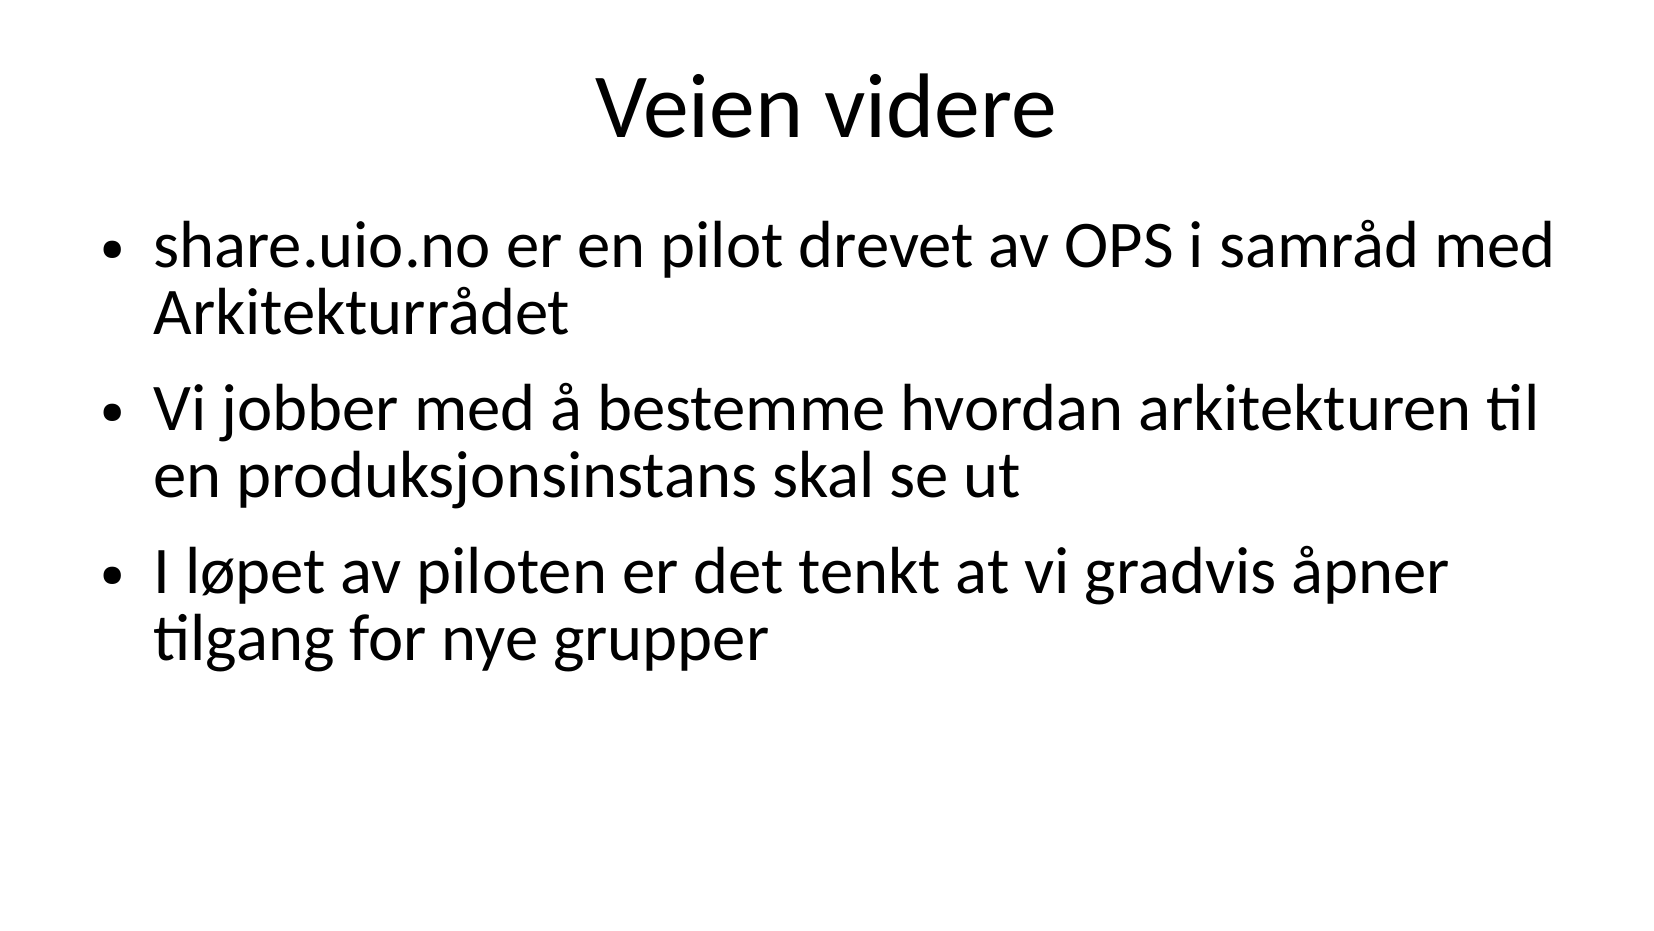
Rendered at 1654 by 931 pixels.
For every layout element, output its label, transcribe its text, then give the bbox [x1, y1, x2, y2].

list share.uio.no er en pilot drevet av OPS i samråd med Arkitekturrådet Vi jobber med å bestemme hvordan arkitekturen til en produksjonsinstans skal se ut I løpet av piloten er det tenkt at vi gradvis åpner tilgang for nye grupper [82, 217, 1571, 758]
title Veien videre [82, 37, 1571, 193]
